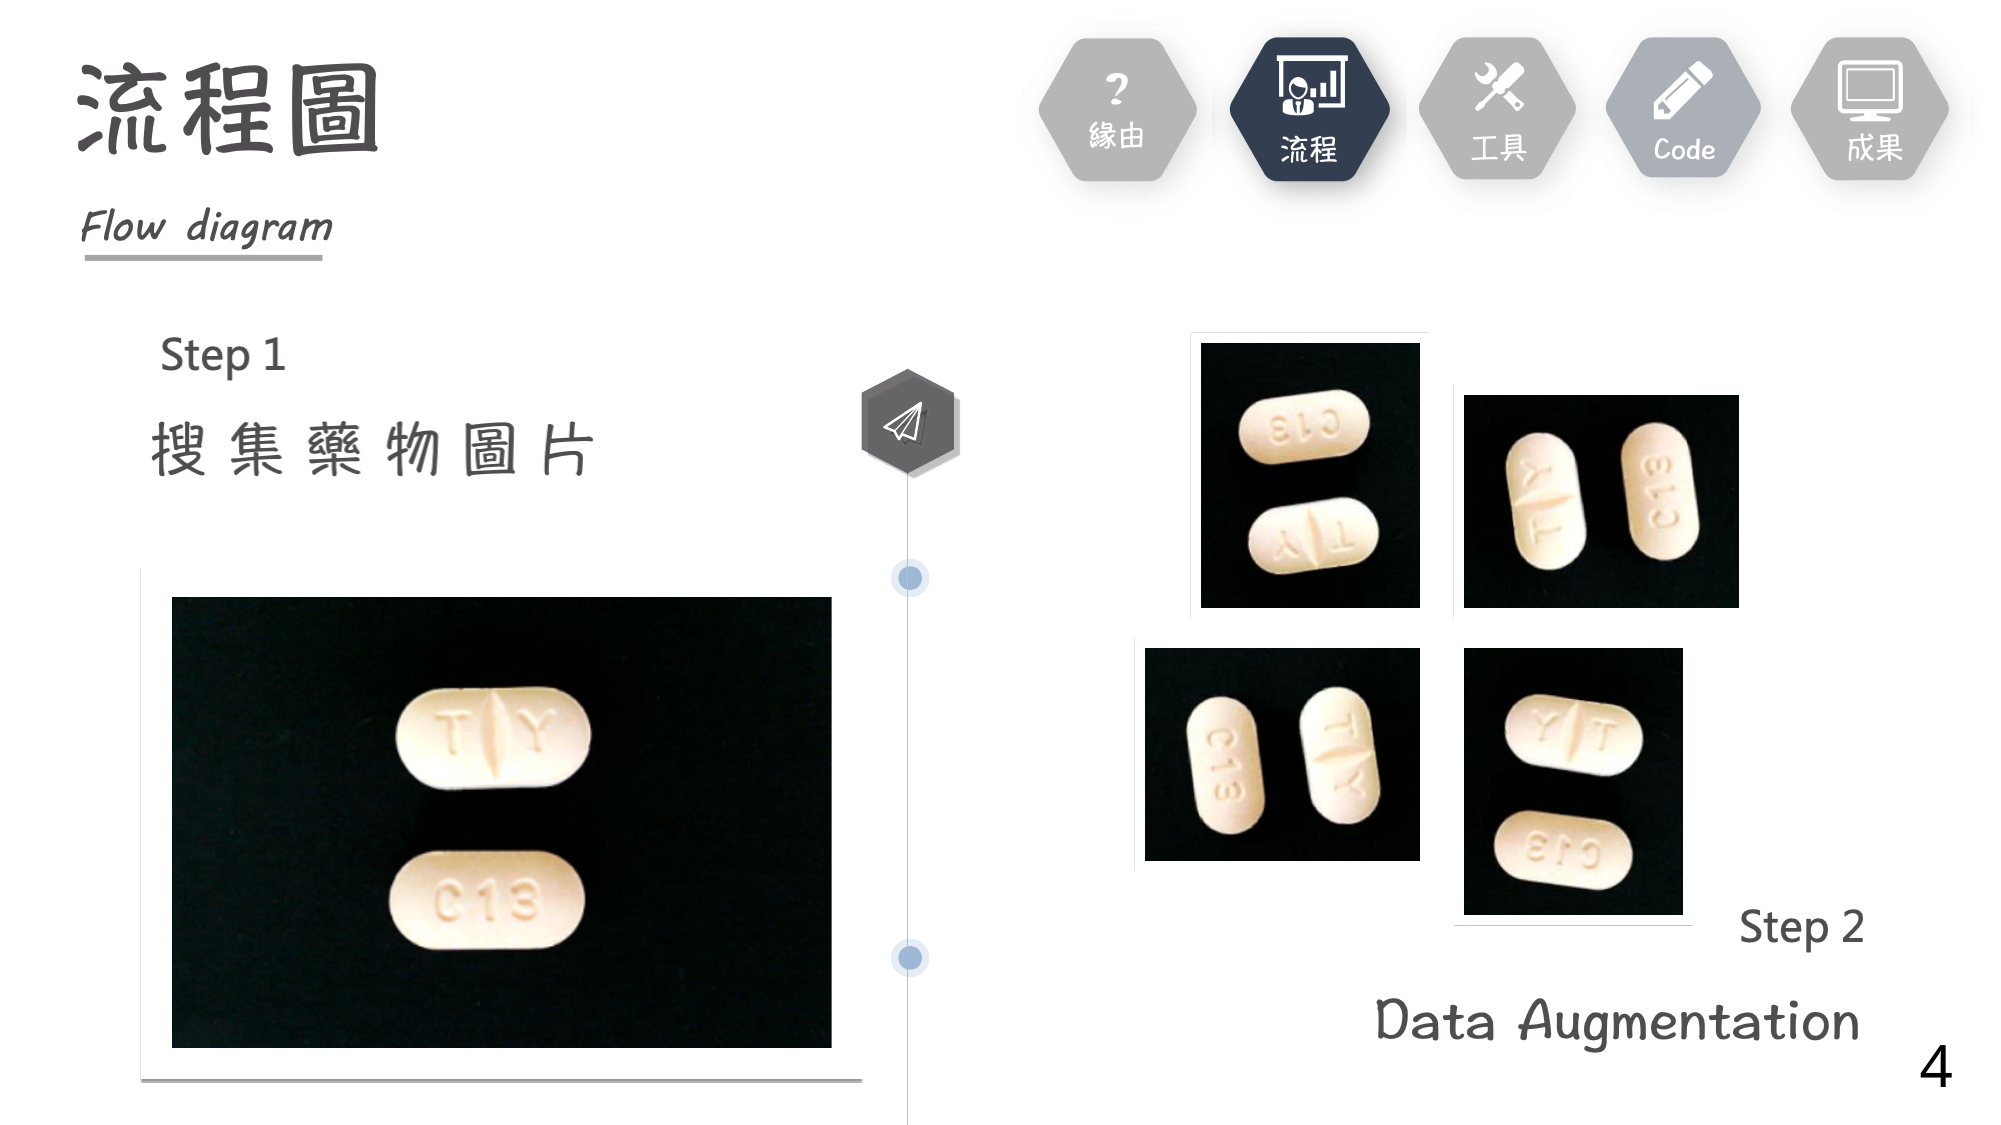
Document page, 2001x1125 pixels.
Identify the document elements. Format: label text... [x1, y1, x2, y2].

picture [112, 316, 663, 526]
picture [1201, 343, 1421, 609]
text_box [891, 938, 930, 978]
text_box [891, 559, 907, 597]
picture [0, 22, 450, 280]
text_box [908, 558, 930, 598]
picture [1002, 1, 1999, 244]
picture [171, 597, 832, 1048]
picture [1464, 394, 1740, 609]
picture [1145, 647, 1421, 862]
text_box [861, 368, 954, 474]
picture [1337, 647, 1927, 1098]
text_box 4 [1904, 1021, 1971, 1108]
